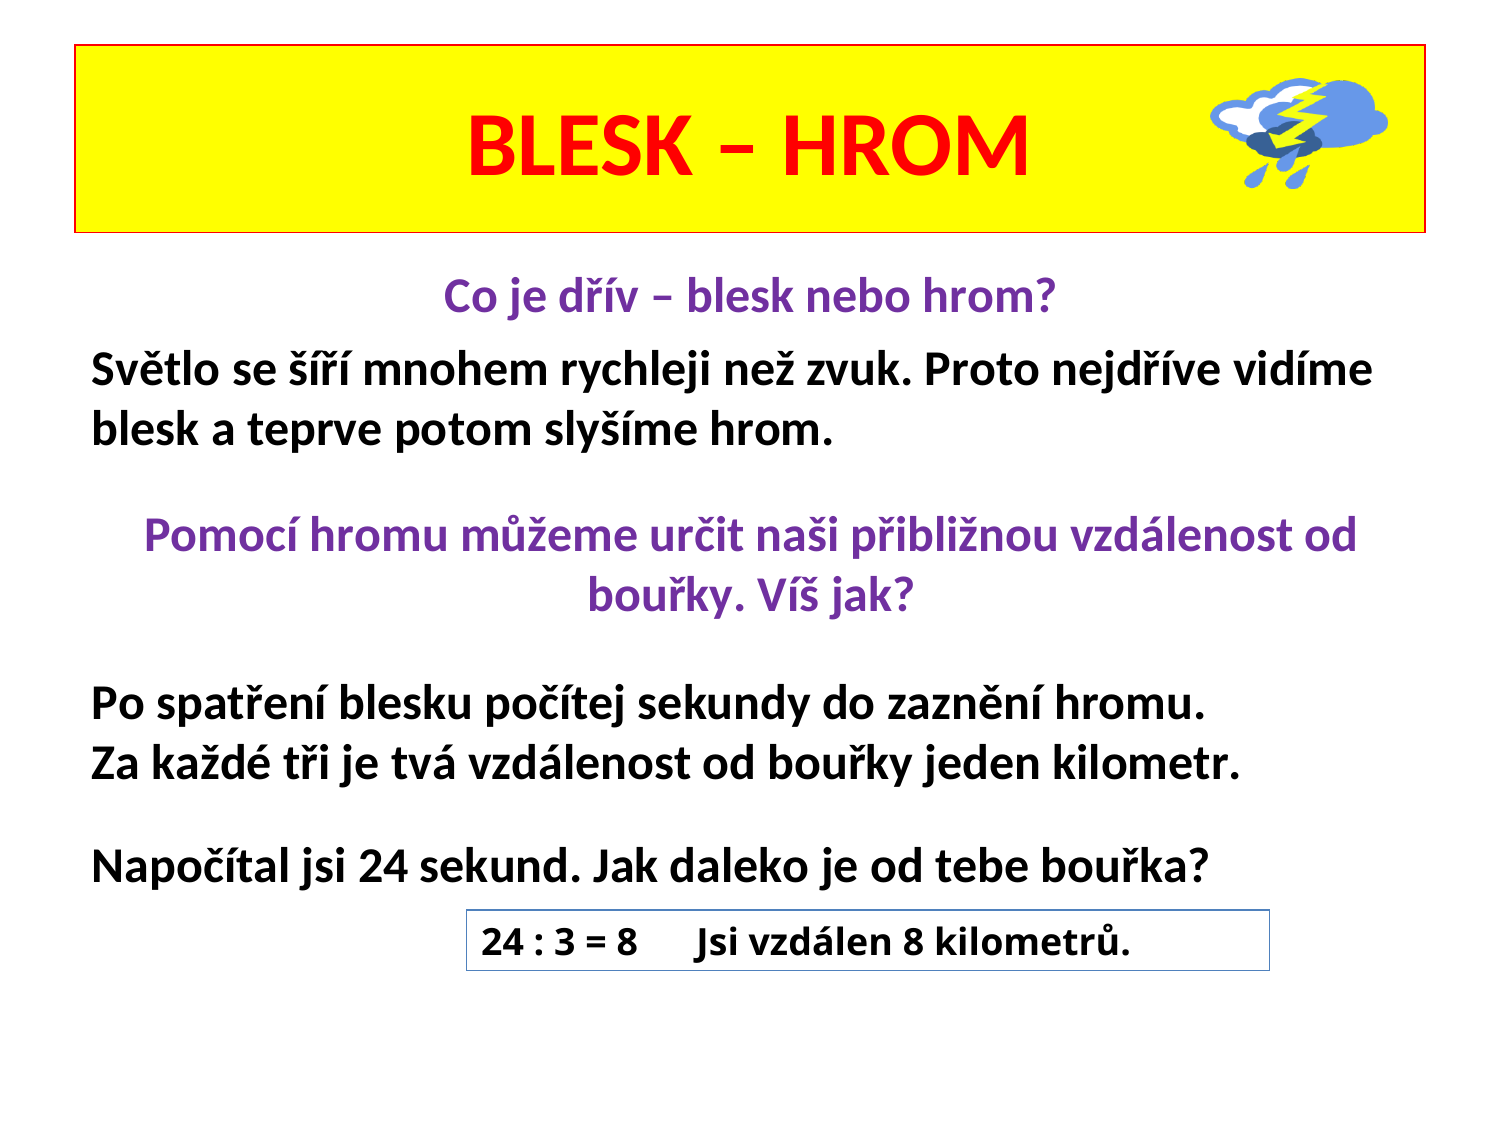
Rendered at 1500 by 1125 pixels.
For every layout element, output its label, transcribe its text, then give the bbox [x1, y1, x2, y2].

title BLESK – HROM [75, 45, 1426, 233]
picture [1210, 78, 1388, 189]
text_box 24 : 3 = 8 Jsi vzdálen 8 kilometrů. [466, 910, 1270, 971]
list Co je dřív – blesk nebo hrom? Světlo se šíří mnohem rychleji než zvuk. Proto nejdříve vidíme blesk a teprve potom slyšíme hrom. Pomocí hromu můžeme určit naši přibližnou vzdálenost od bouřky. Víš jak? Po spatření blesku počítej sekundy do zaznění hromu. Za každé tři je tvá vzdálenost od bouřky jeden kilometr. Napočítal jsi 24 sekund. Jak daleko je od tebe bouřka? [76, 255, 1427, 1010]
